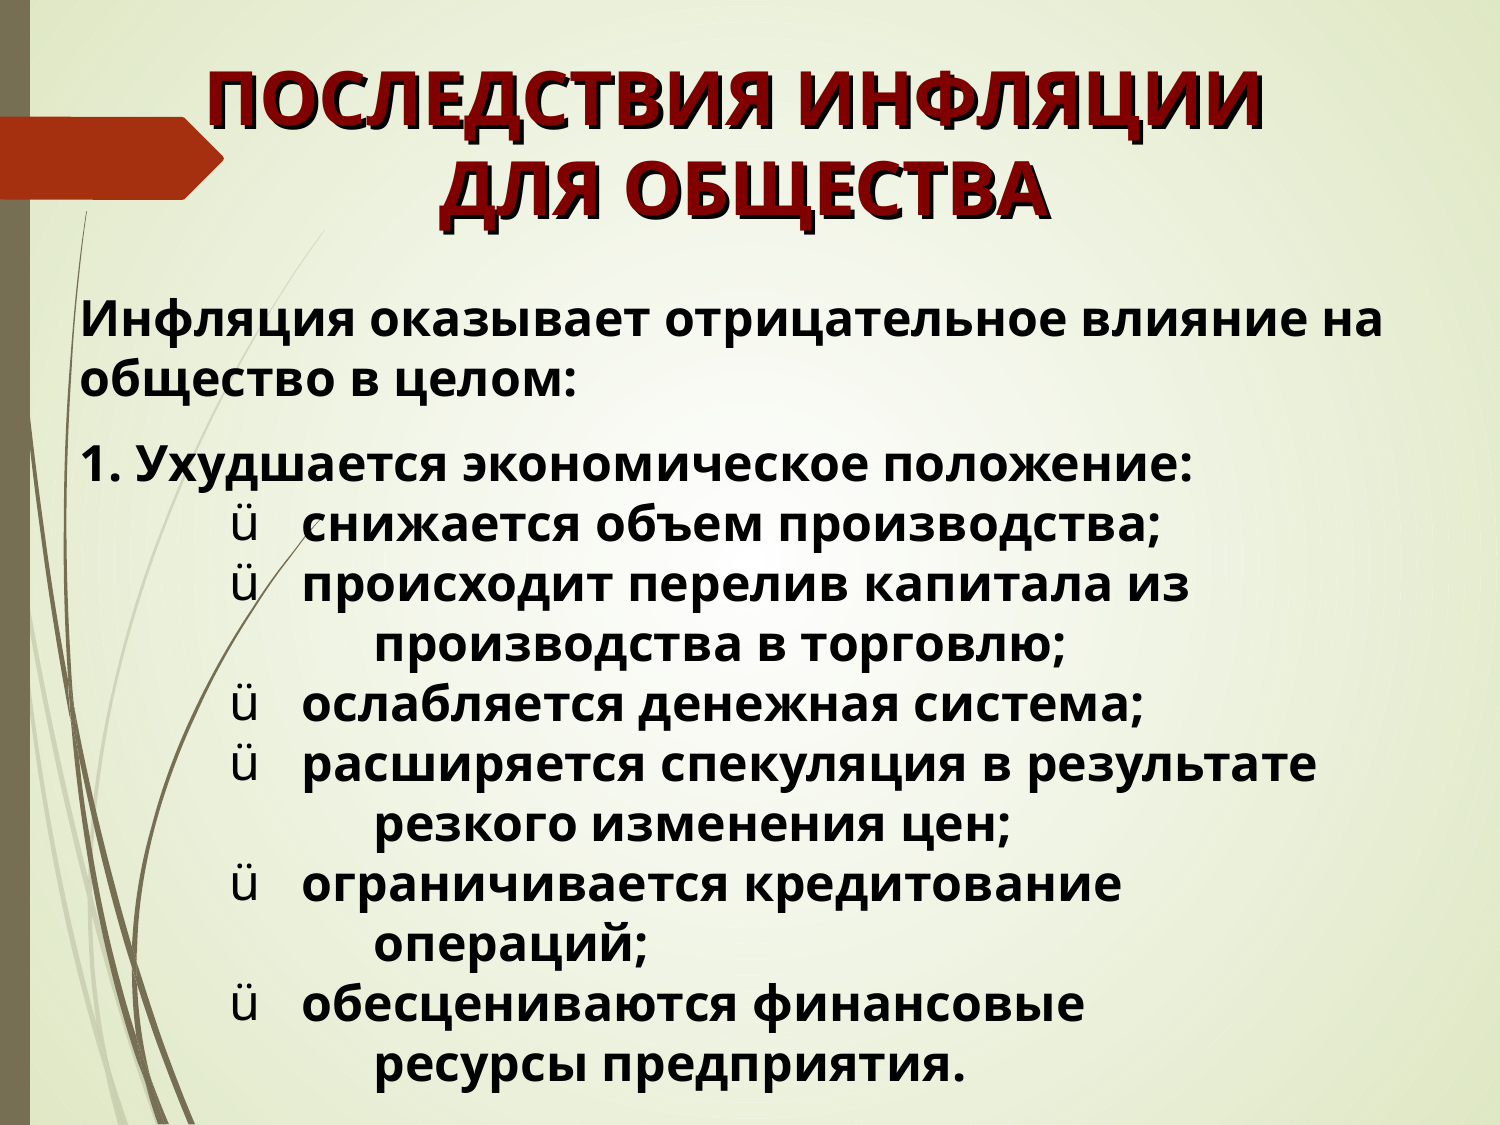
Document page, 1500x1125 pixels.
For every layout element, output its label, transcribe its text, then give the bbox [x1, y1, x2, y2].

text_box ПОСЛЕДСТВИЯ ИНФЛЯЦИИ ДЛЯ ОБЩЕСТВА [76, 42, 1412, 240]
text_box Инфляция оказывает отрицательное влияние на общество в целом: 1. Ухудшается экономическое положение: снижается объем производства; происходит перелив капитала из производства в торговлю; ослабляется денежная система; расширяется спекуляция в результате резкого изменения цен; ограничивается кредитование операций; обесцениваются финансовые ресурсы предприятия. 2. Возникает социальная напряженность. [65, 279, 1423, 1125]
